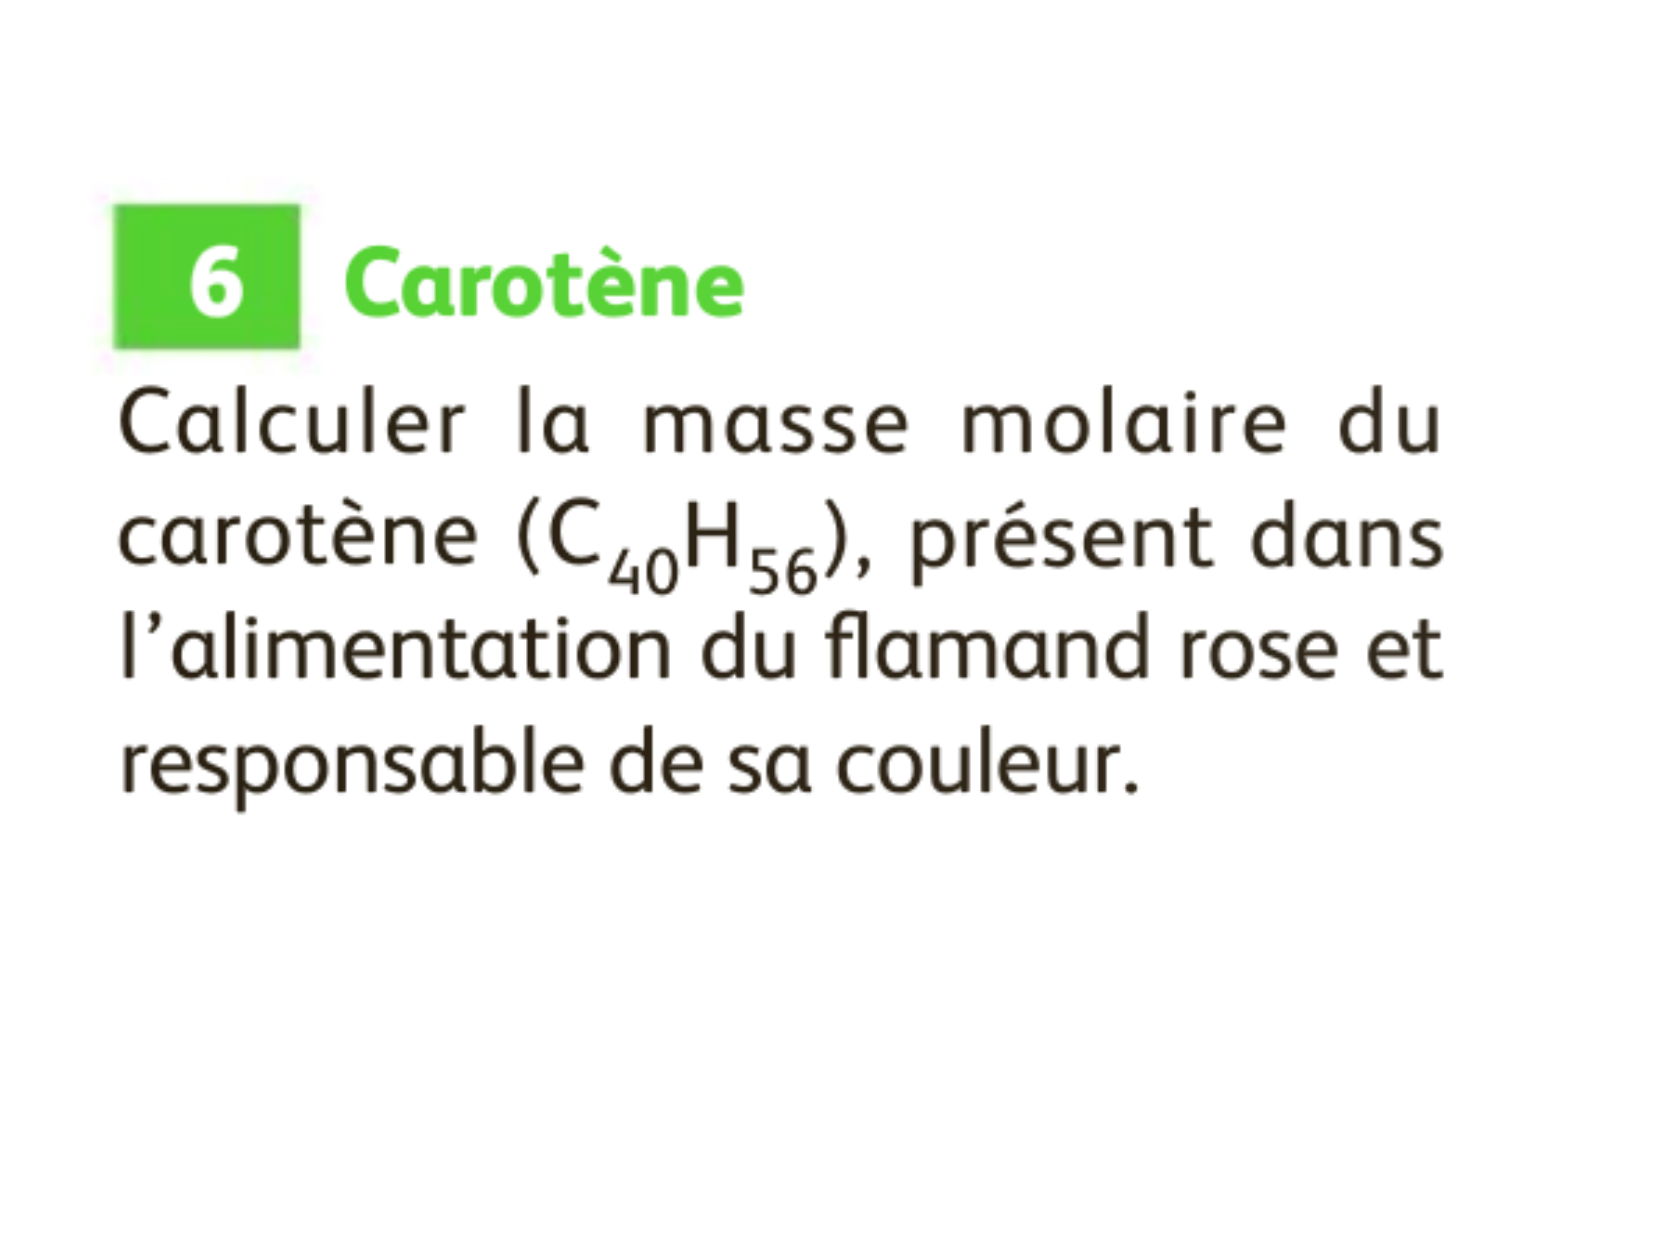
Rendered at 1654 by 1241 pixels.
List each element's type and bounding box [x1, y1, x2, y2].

picture [74, 177, 1536, 857]
